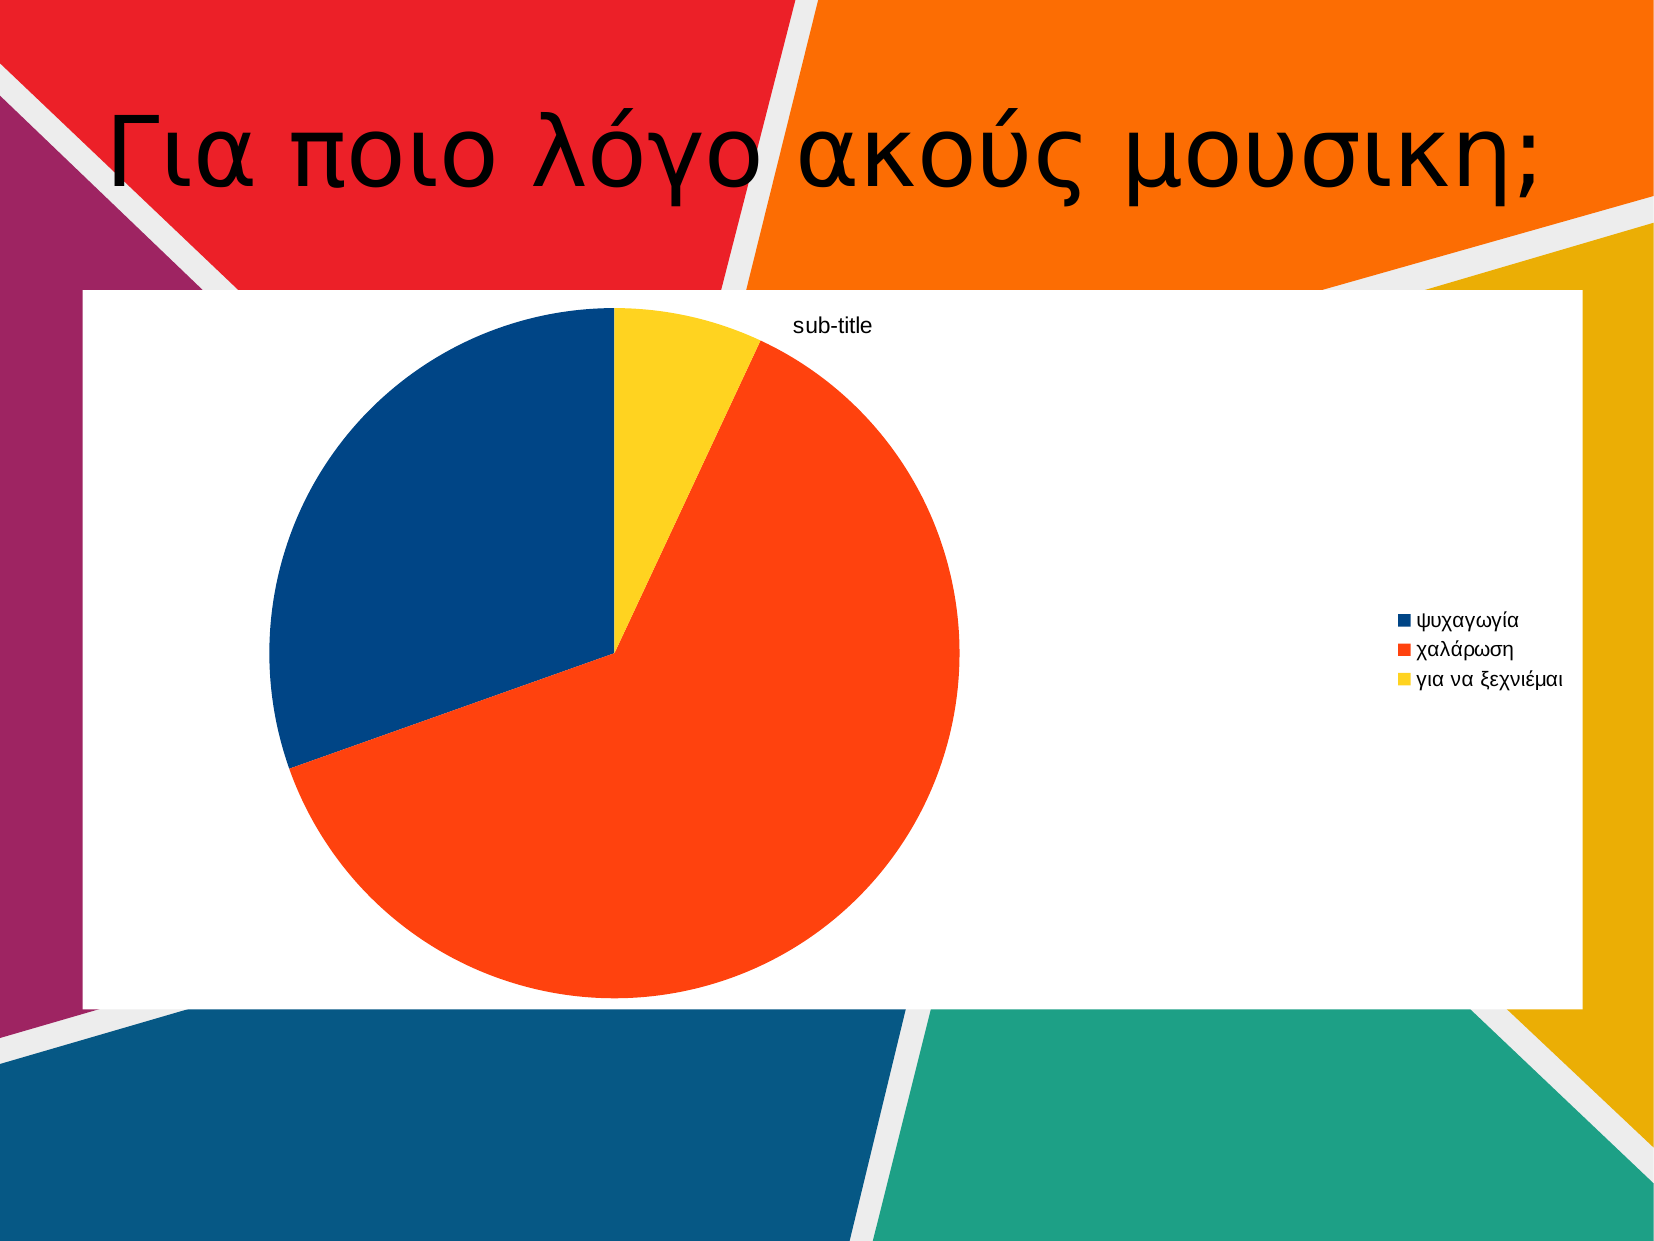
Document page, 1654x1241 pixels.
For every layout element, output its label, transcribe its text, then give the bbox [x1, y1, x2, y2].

title Για ποιο λόγο ακούς μουσικη; [82, 49, 1571, 257]
chart [82, 290, 1583, 1010]
